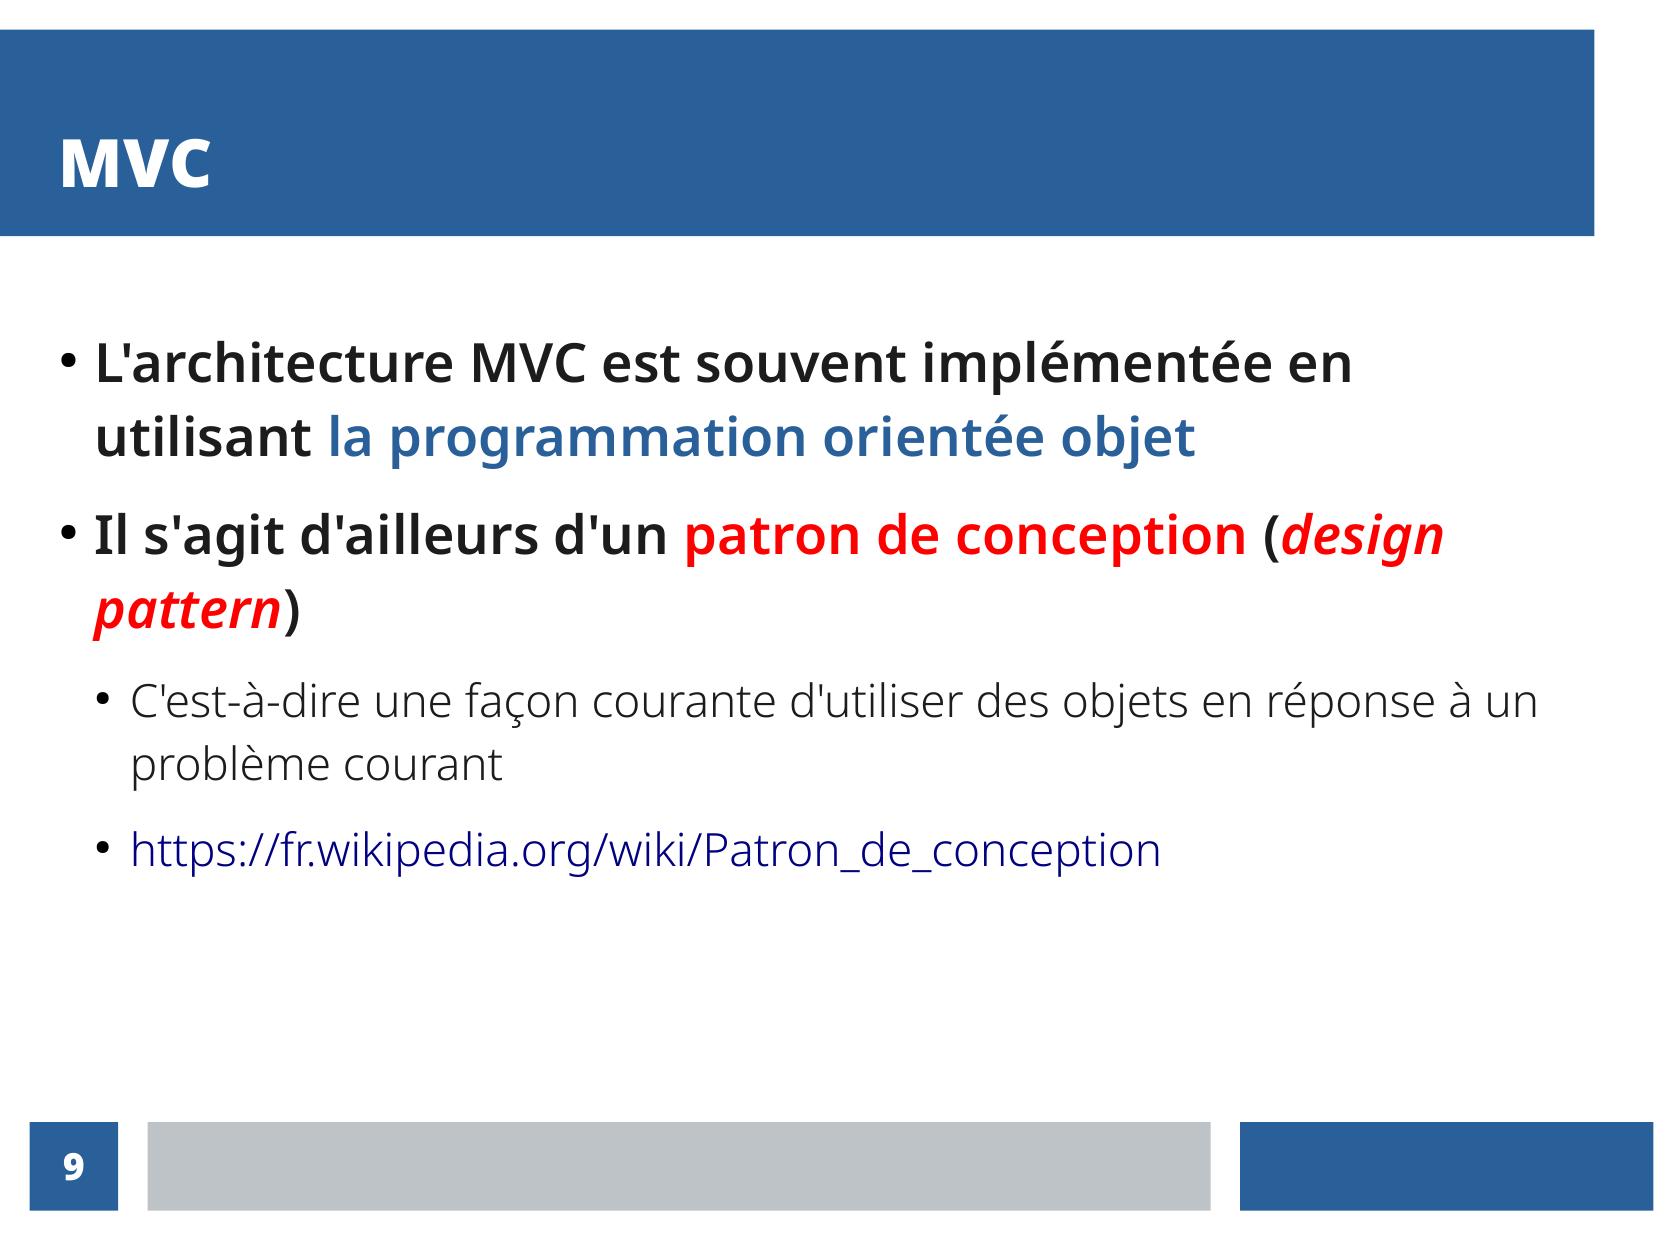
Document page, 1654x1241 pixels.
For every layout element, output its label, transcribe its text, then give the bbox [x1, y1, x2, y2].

list L'architecture MVC est souvent implémentée en utilisant la programmation orientée objet Il s'agit d'ailleurs d'un patron de conception (design pattern) C'est-à-dire une façon courante d'utiliser des objets en réponse à un problème courant https://fr.wikipedia.org/wiki/Patron_de_conception [59, 324, 1565, 1093]
title MVC [59, 59, 1595, 207]
